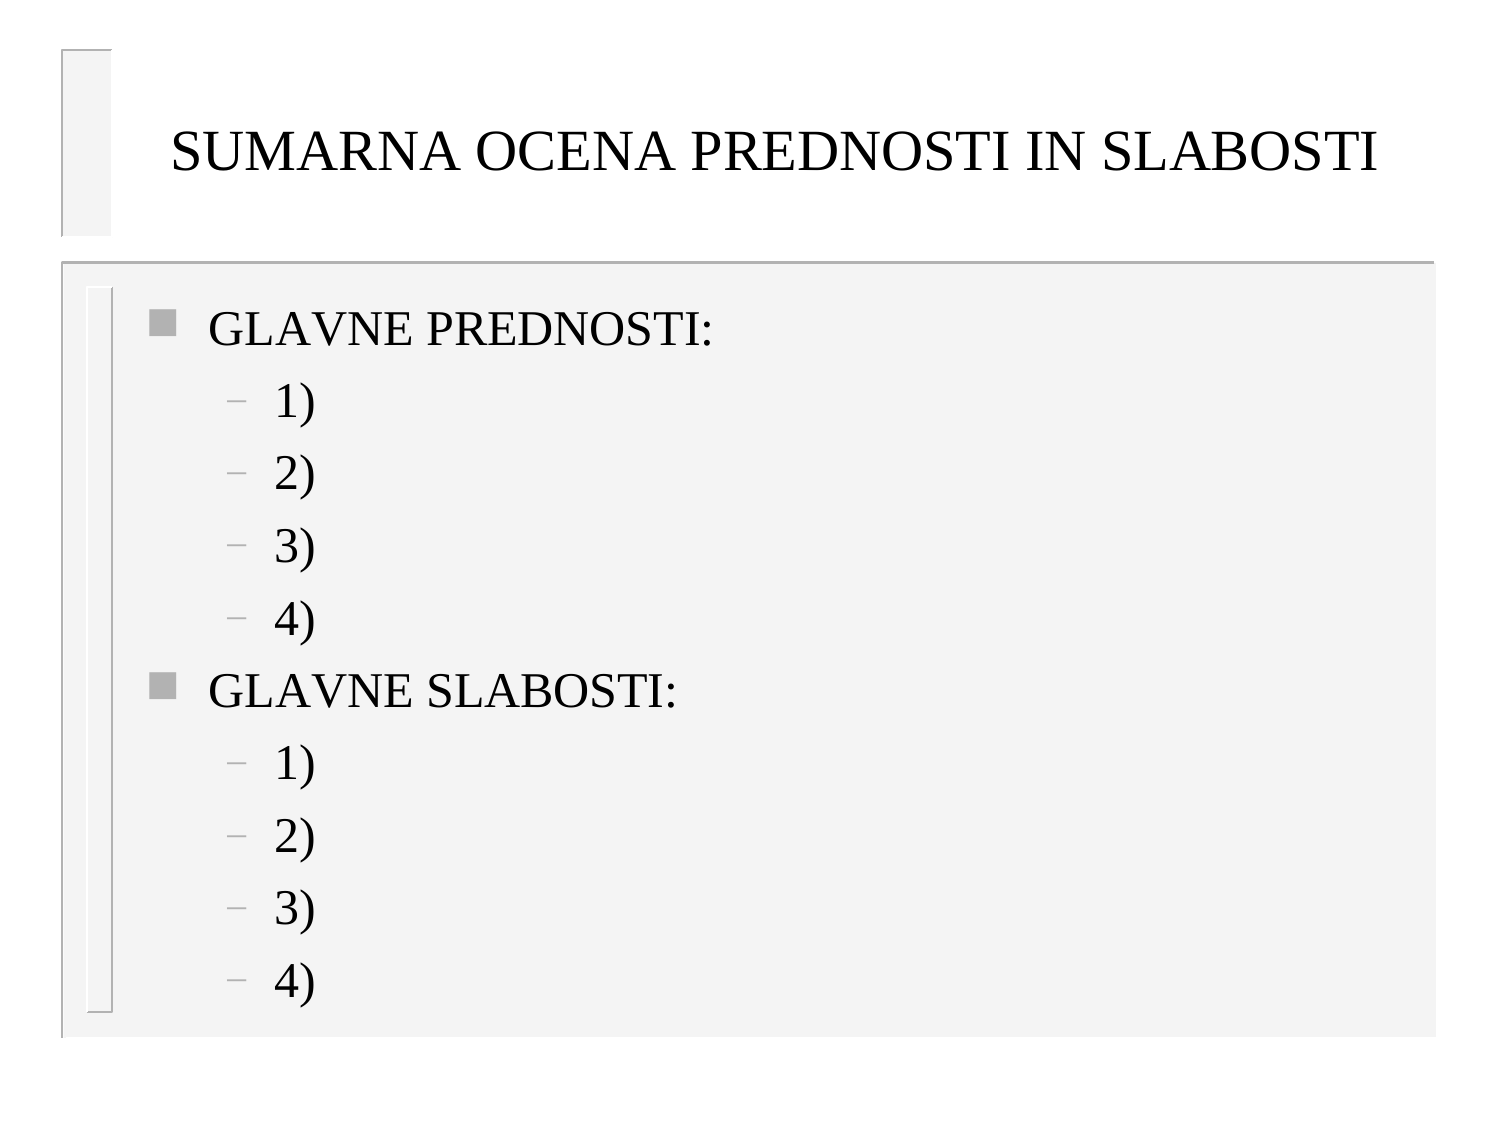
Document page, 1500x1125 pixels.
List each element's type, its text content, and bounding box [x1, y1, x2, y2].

title SUMARNA OCENA PREDNOSTI IN SLABOSTI [137, 56, 1413, 238]
list GLAVNE PREDNOSTI: 1) 2) 3) 4) GLAVNE SLABOSTI: 1) 2) 3) 4) [137, 287, 1413, 1015]
